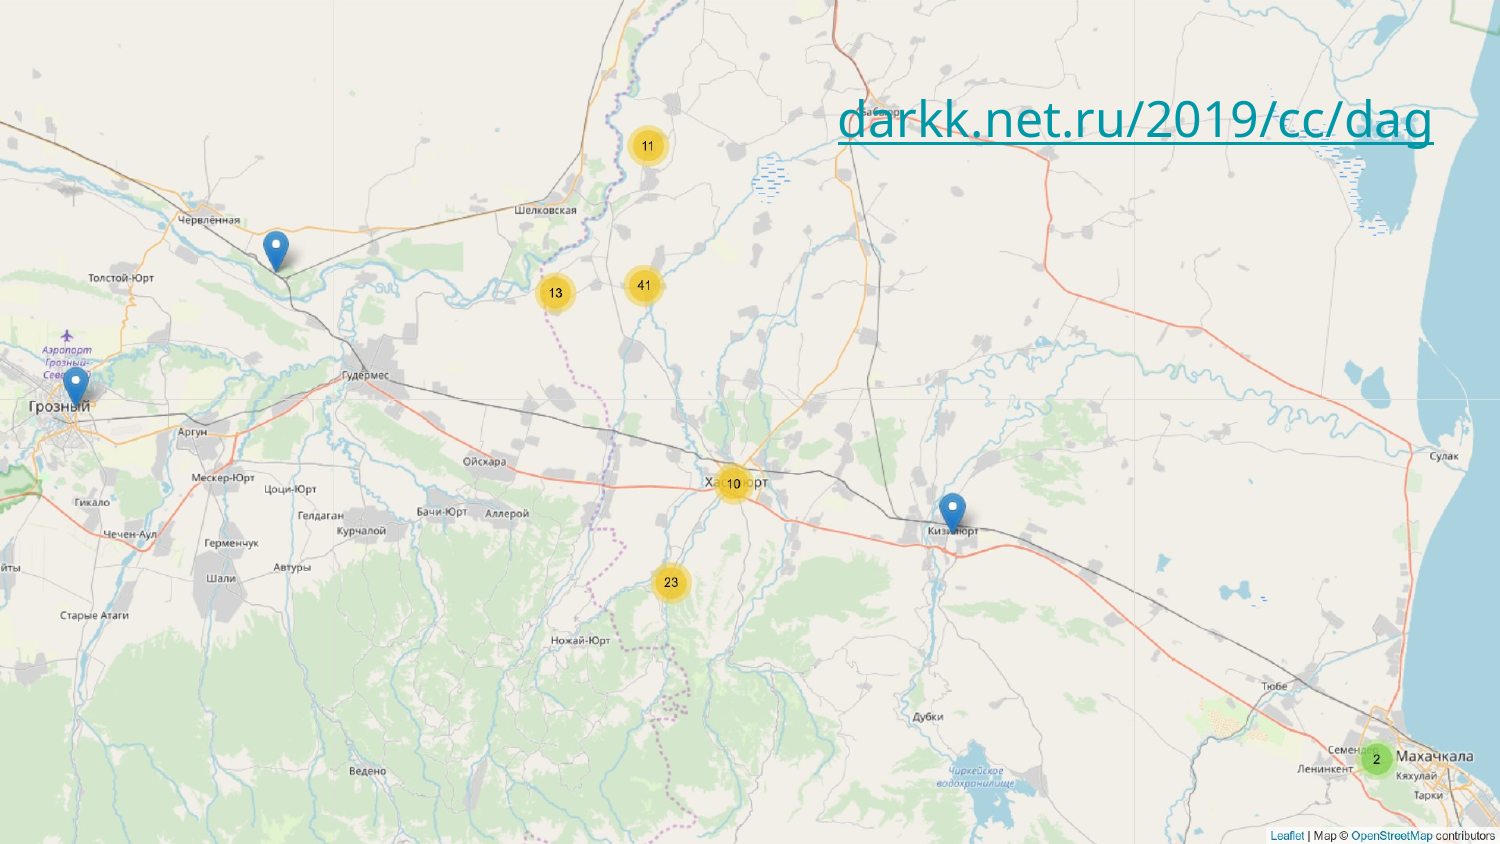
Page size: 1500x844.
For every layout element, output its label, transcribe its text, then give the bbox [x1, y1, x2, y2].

title darkk.net.ru/2019/cc/dag [51, 72, 1449, 167]
picture [0, 0, 1500, 844]
